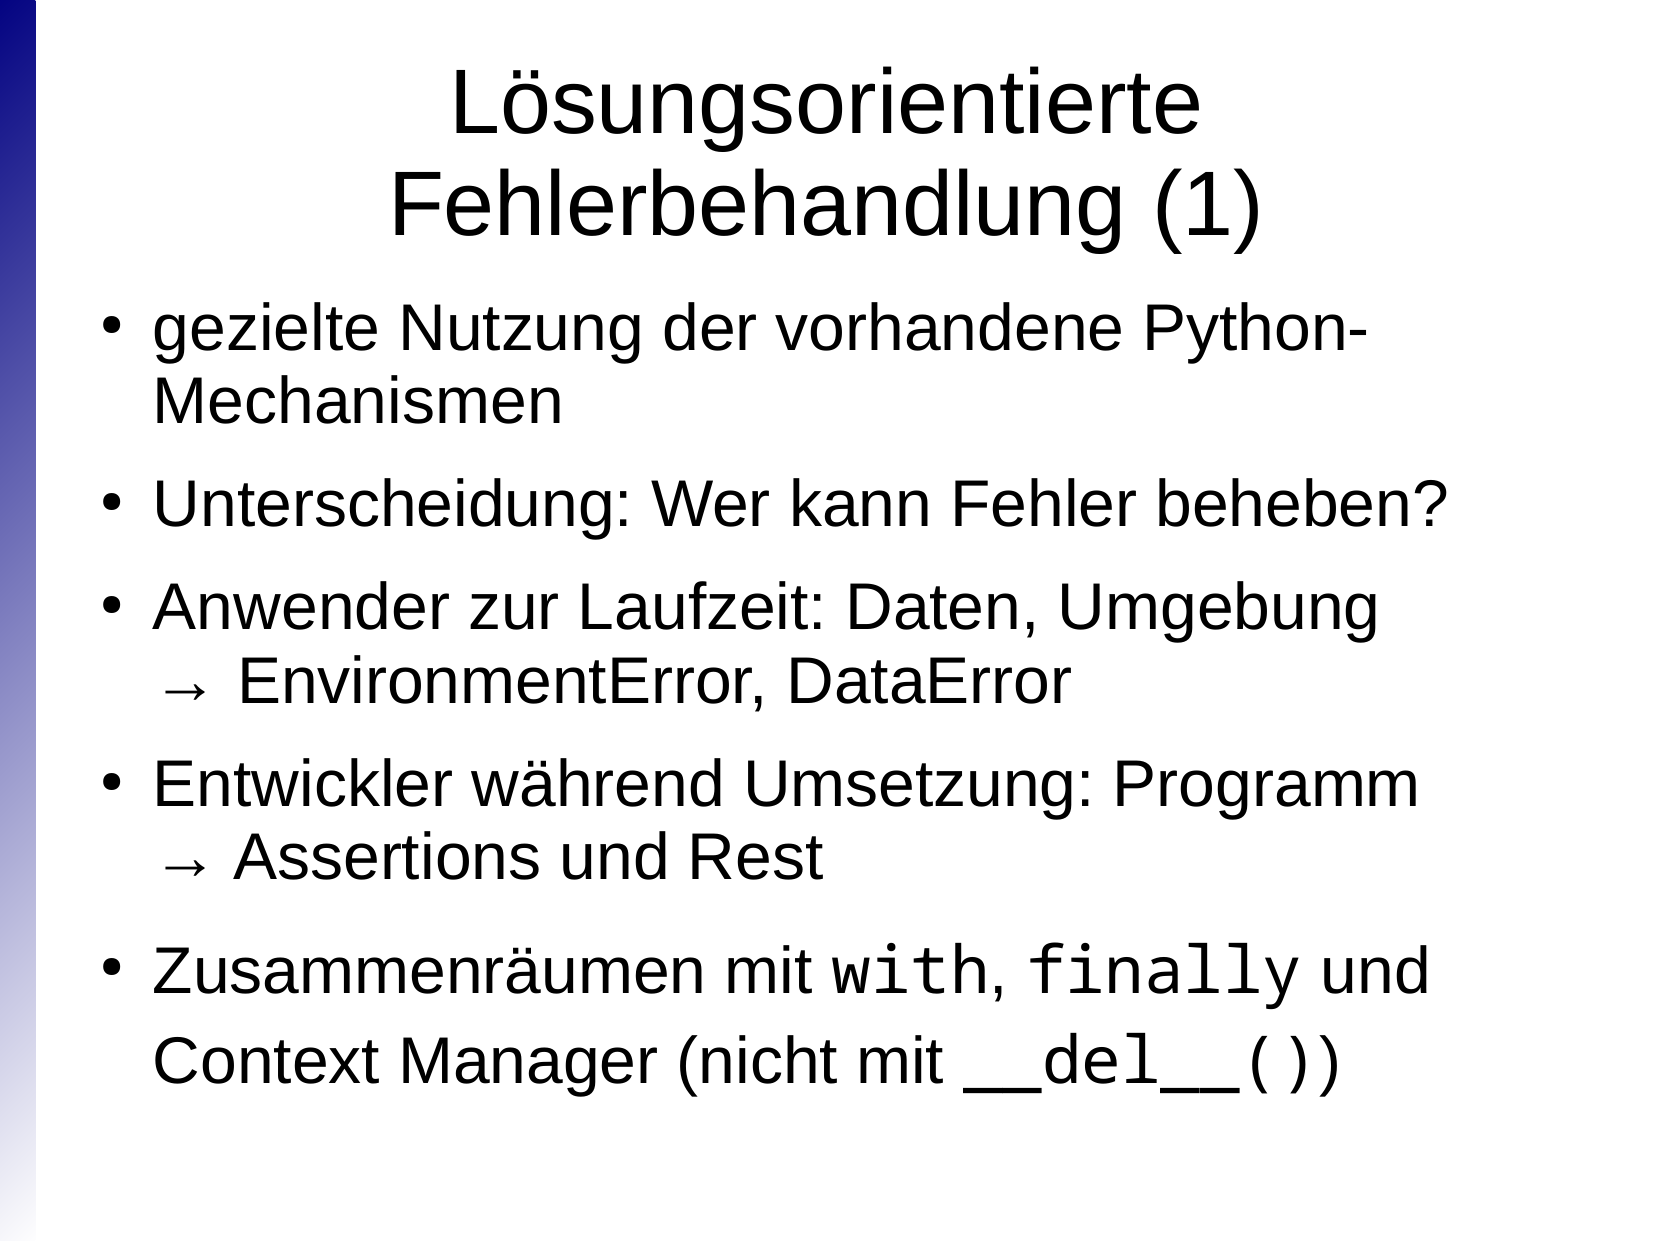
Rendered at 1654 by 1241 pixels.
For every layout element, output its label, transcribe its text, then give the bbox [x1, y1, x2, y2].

list gezielte Nutzung der vorhandene Python-Mechanismen Unterscheidung: Wer kann Fehler beheben? Anwender zur Laufzeit: Daten, Umgebung → EnvironmentError, DataError Entwickler während Umsetzung: Programm → Assertions und Rest Zusammenräumen mit with, finally und Context Manager (nicht mit __del__()) [82, 290, 1571, 1109]
title Lösungsorientierte Fehlerbehandlung (1) [82, 49, 1571, 257]
